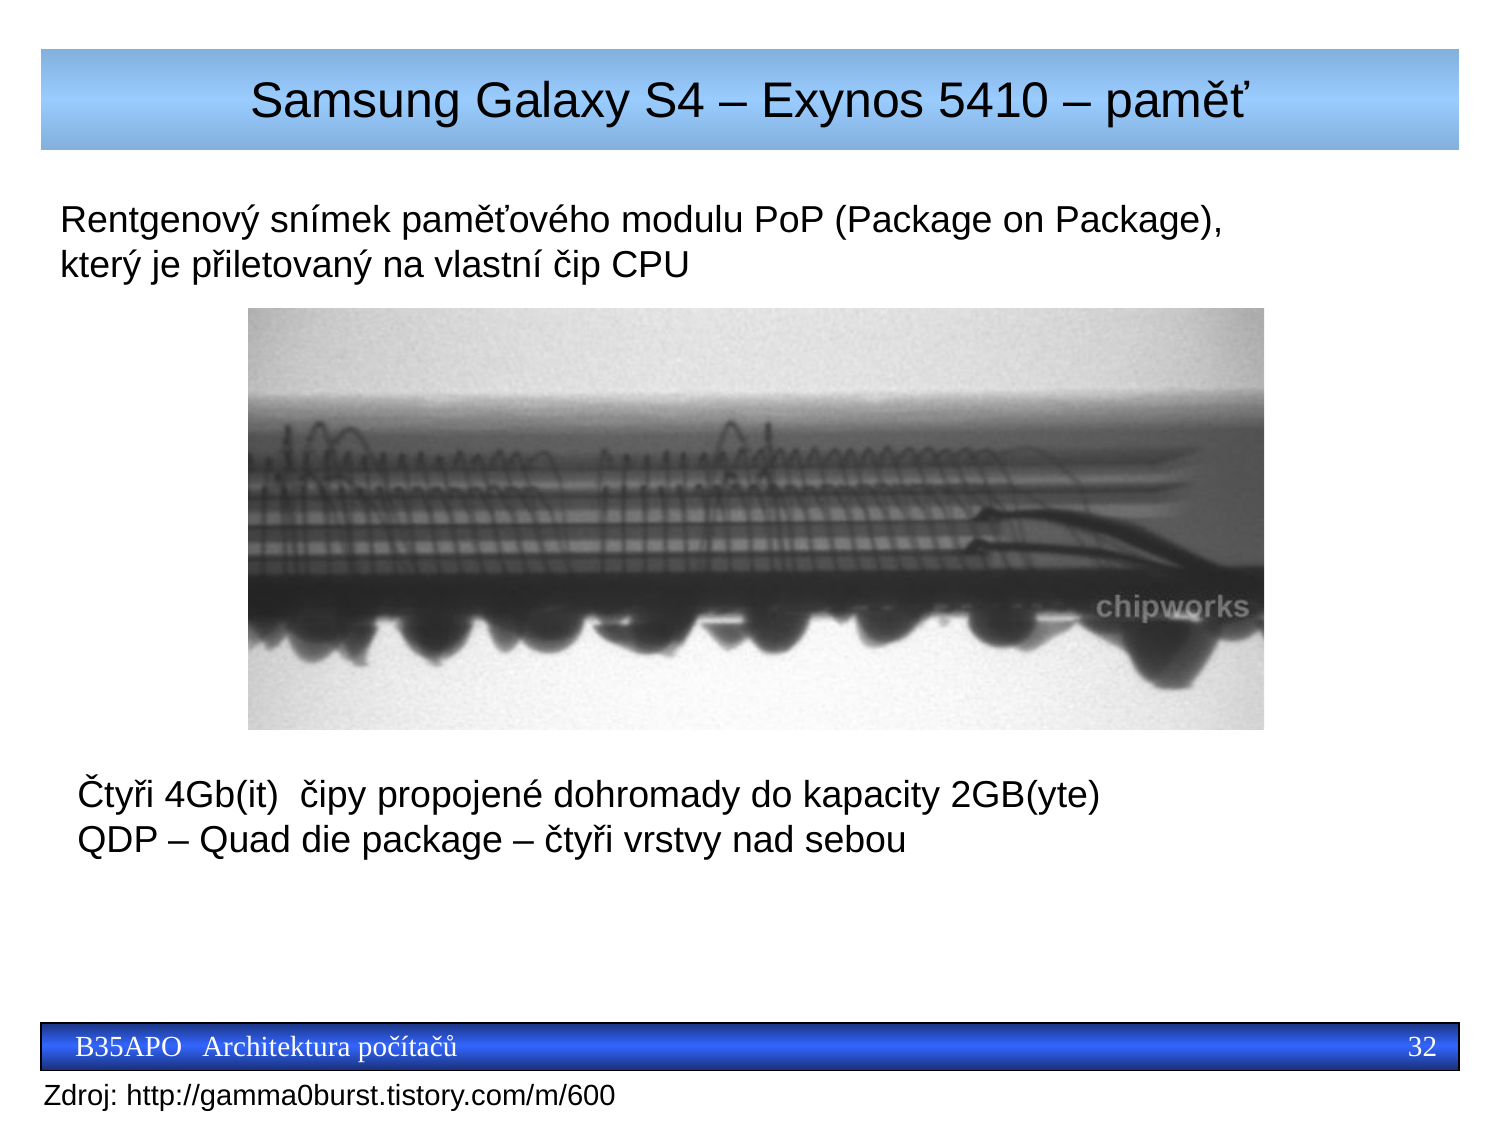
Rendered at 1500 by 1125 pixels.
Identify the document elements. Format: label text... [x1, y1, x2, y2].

title Samsung Galaxy S4 – Exynos 5410 – paměť [41, 49, 1459, 150]
text_box Zdroj: http://gamma0burst.tistory.com/m/600 [28, 1068, 1500, 1120]
picture [248, 308, 1265, 730]
text_box Čtyři 4Gb(it) čipy propojené dohromady do kapacity 2GB(yte) QDP – Quad die package – čtyři vrstvy nad sebou [62, 762, 1116, 868]
text_box Rentgenový snímek paměťového modulu PoP (Package on Package), který je přiletovaný na vlastní čip CPU [45, 186, 1239, 293]
